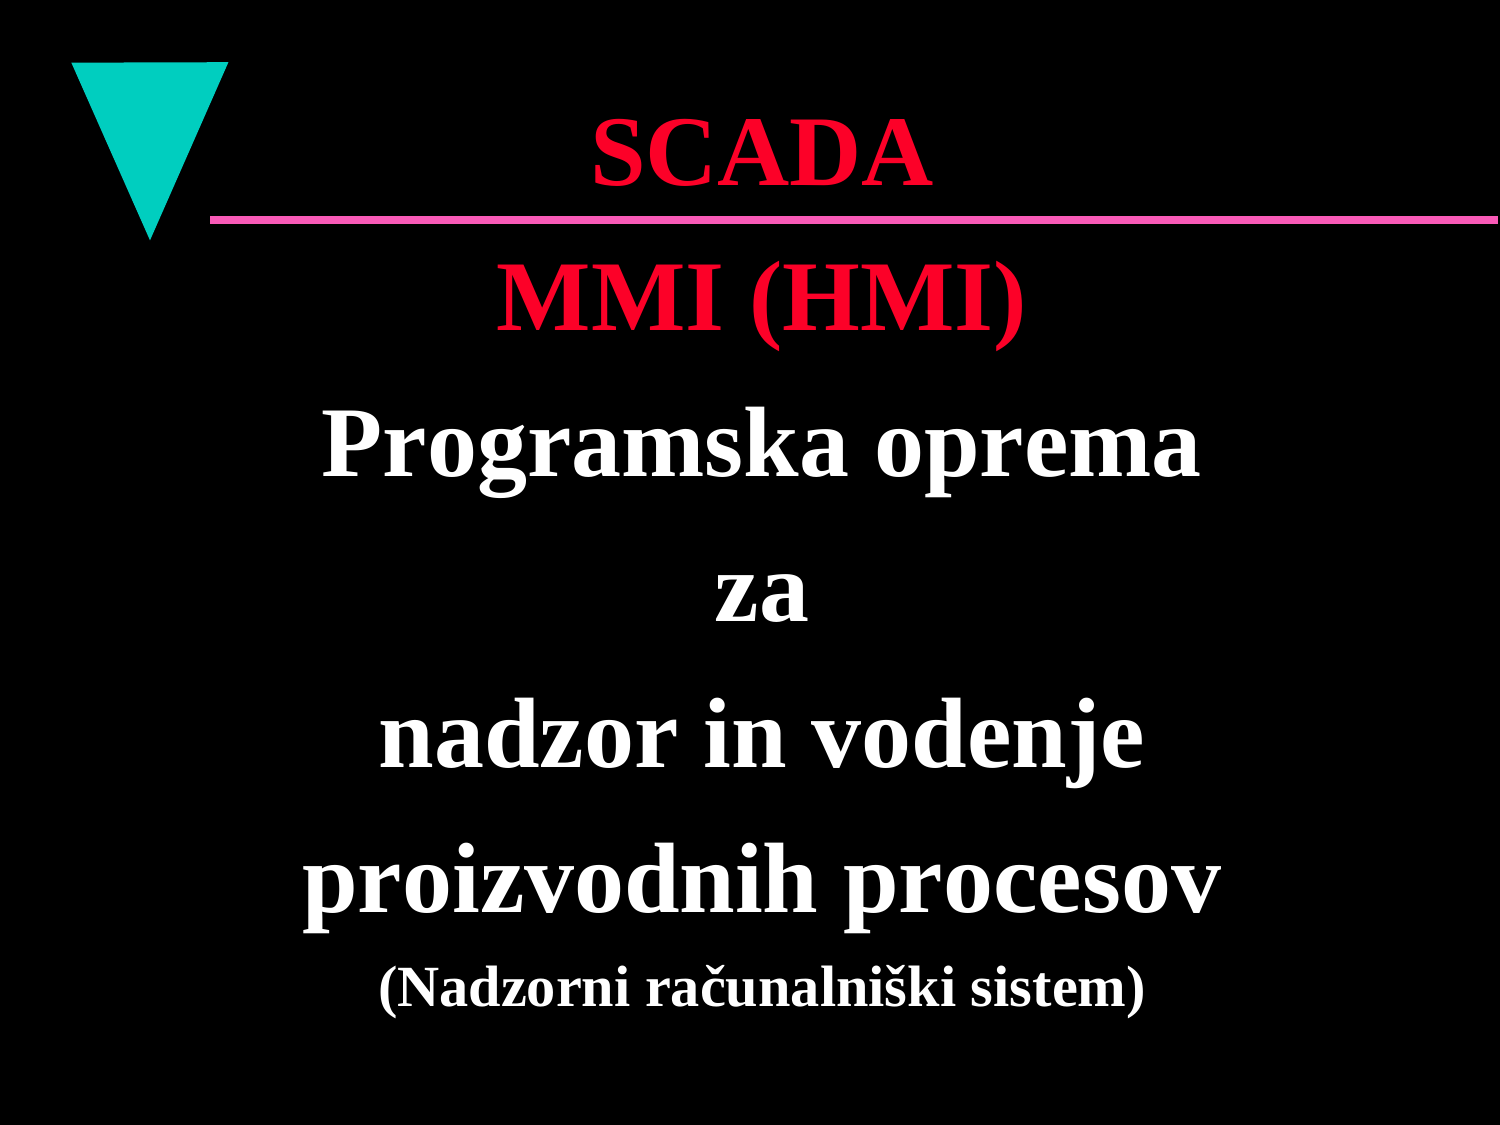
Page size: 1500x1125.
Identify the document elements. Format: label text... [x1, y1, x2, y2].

list SCADA MMI (HMI) Programska oprema za nadzor in vodenje proizvodnih procesov (Nadzorni računalniški sistem) [128, 91, 1397, 1027]
